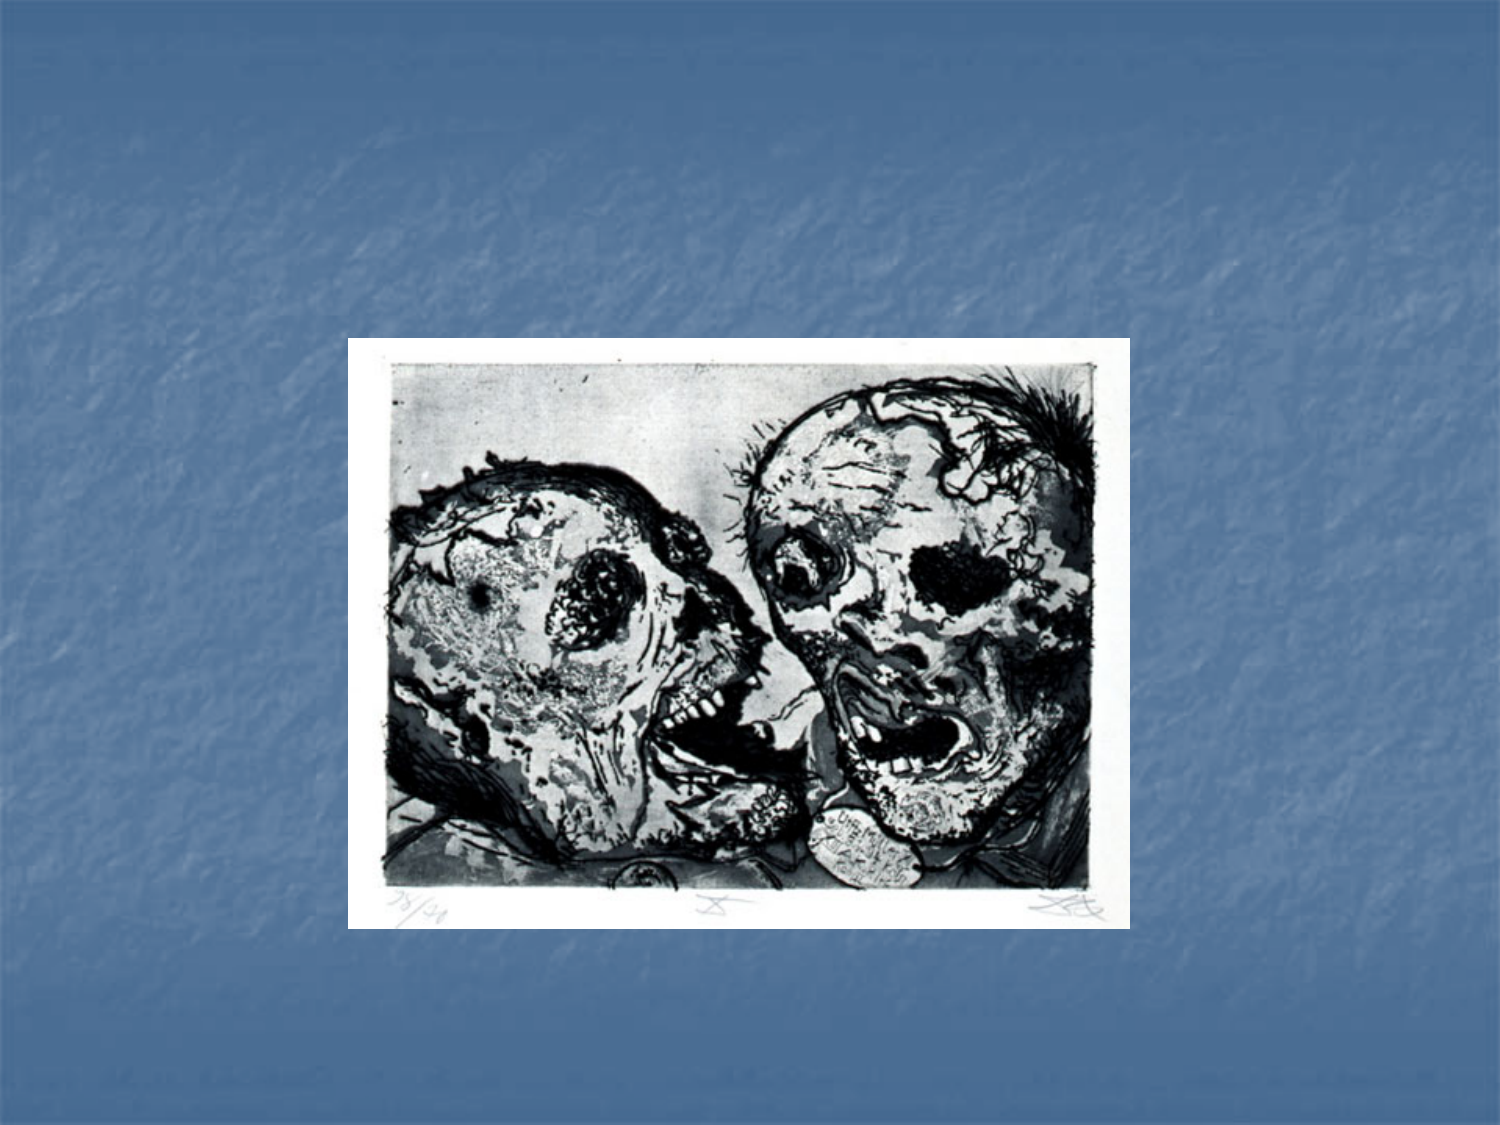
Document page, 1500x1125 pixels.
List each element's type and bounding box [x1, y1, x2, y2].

picture [348, 338, 1130, 929]
